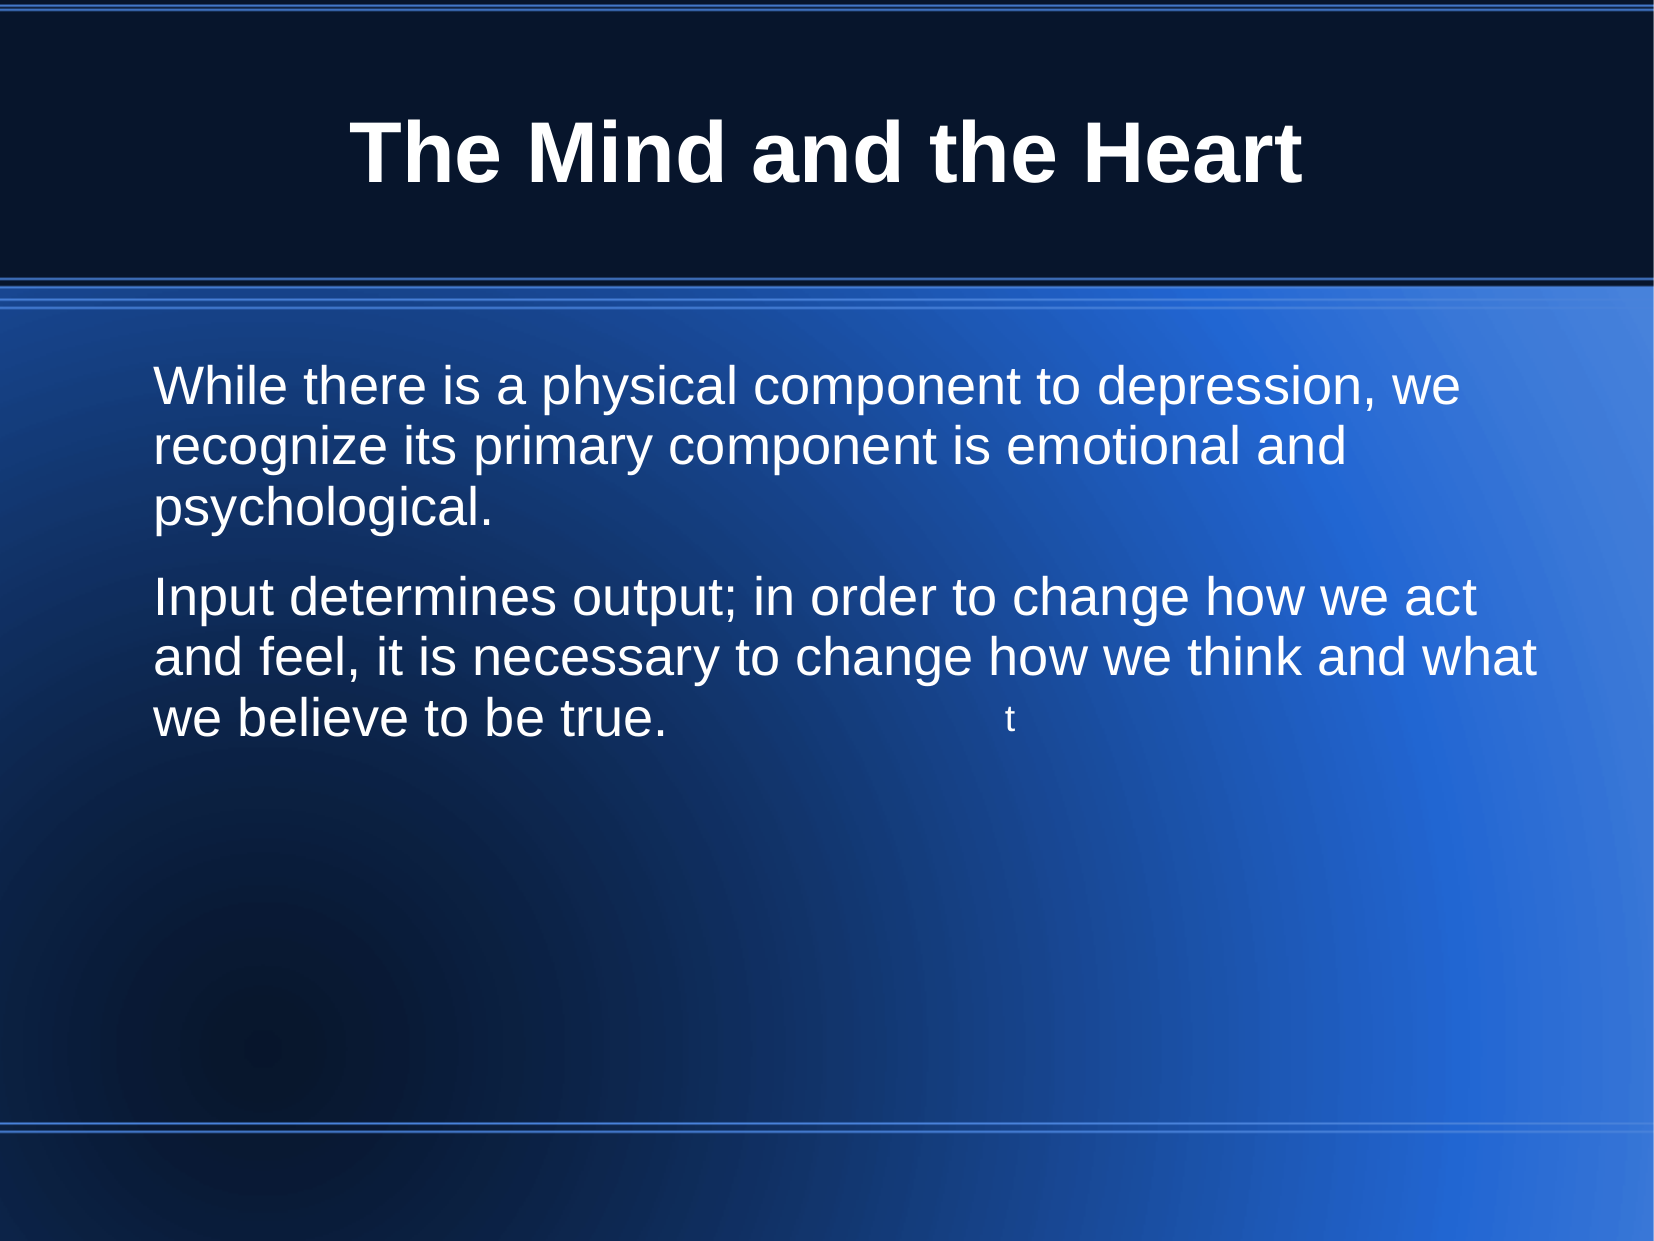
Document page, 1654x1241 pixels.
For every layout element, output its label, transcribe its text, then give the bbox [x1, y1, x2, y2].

title The Mind and the Heart [82, 49, 1571, 257]
picture [0, 0, 1654, 1241]
list While there is a physical component to depression, we recognize its primary component is emotional and psychological. Input determines output; in order to change how we act and feel, it is necessary to change how we think and what we believe to be true. [82, 355, 1571, 1166]
text_box t [990, 690, 1031, 747]
